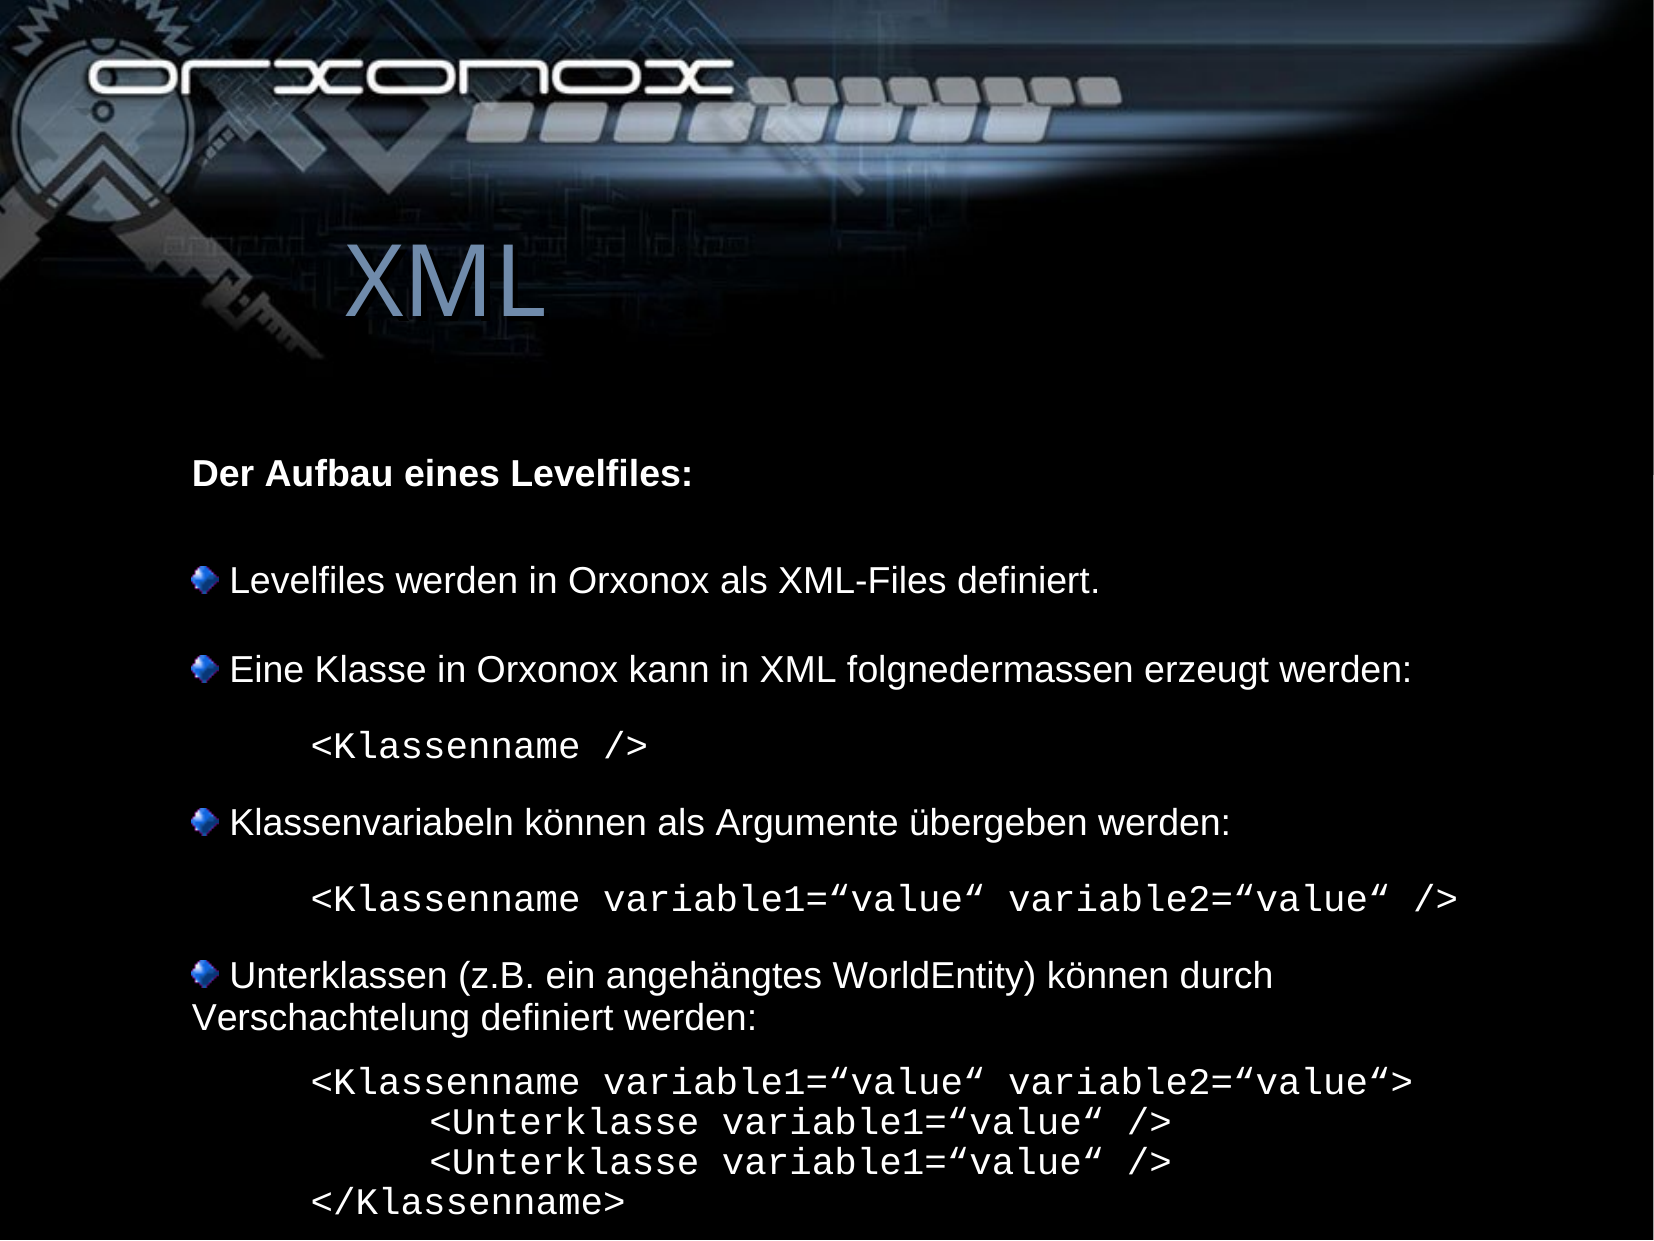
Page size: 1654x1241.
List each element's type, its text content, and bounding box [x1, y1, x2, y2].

picture [0, 0, 1654, 475]
text_box XML [330, 194, 1306, 344]
picture [191, 566, 219, 594]
picture [191, 960, 219, 988]
picture [191, 655, 219, 683]
text_box Der Aufbau eines Levelfiles: Levelfiles werden in Orxonox als XML-Files definiert. Eine Klasse in Orxonox kann in XML folgnedermassen erzeugt werden: <Klassenname /> Klassenvariabeln können als Argumente übergeben werden: <Klassenname variable1=“value“ variable2=“value“ /> Unterklassen (z.B. ein angehängtes WorldEntity) können durch Verschachtelung definiert werden: <Klassenname variable1=“value“ variable2=“value“> <Unterklasse variable1=“value“ /> <Unterklasse variable1=“value“ /> </Klassenname> [177, 442, 1477, 1158]
picture [191, 808, 219, 836]
